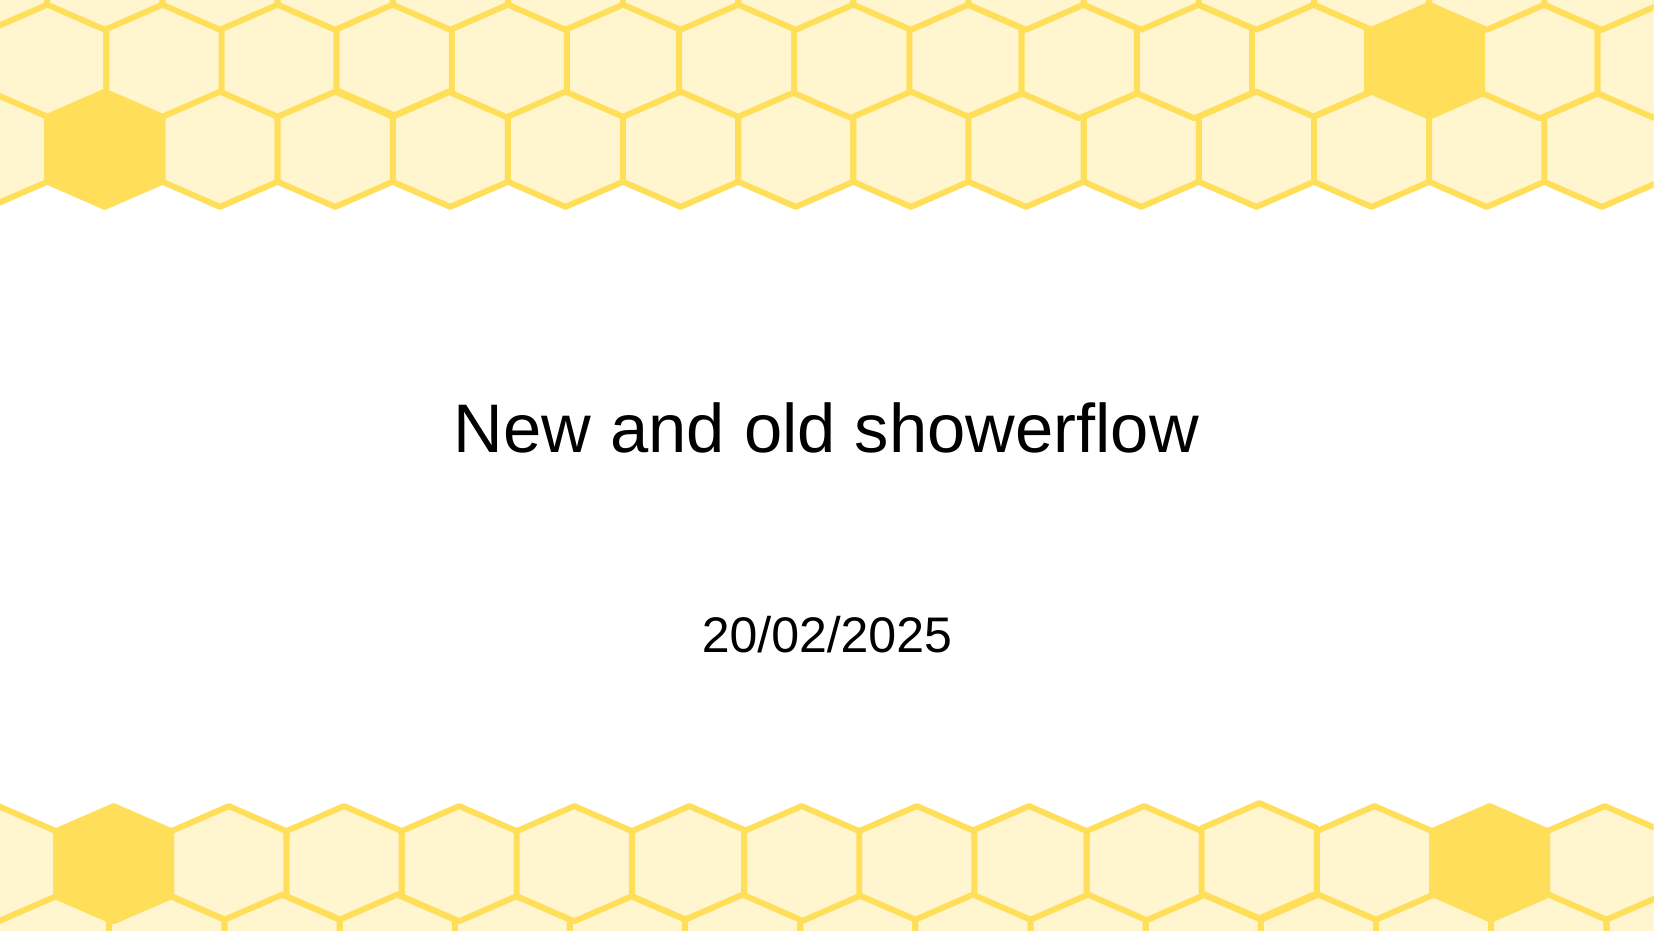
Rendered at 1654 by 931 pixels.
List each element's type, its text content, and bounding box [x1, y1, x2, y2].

subtitle 20/02/2025 [88, 561, 1565, 709]
title New and old showerflow [88, 324, 1565, 532]
